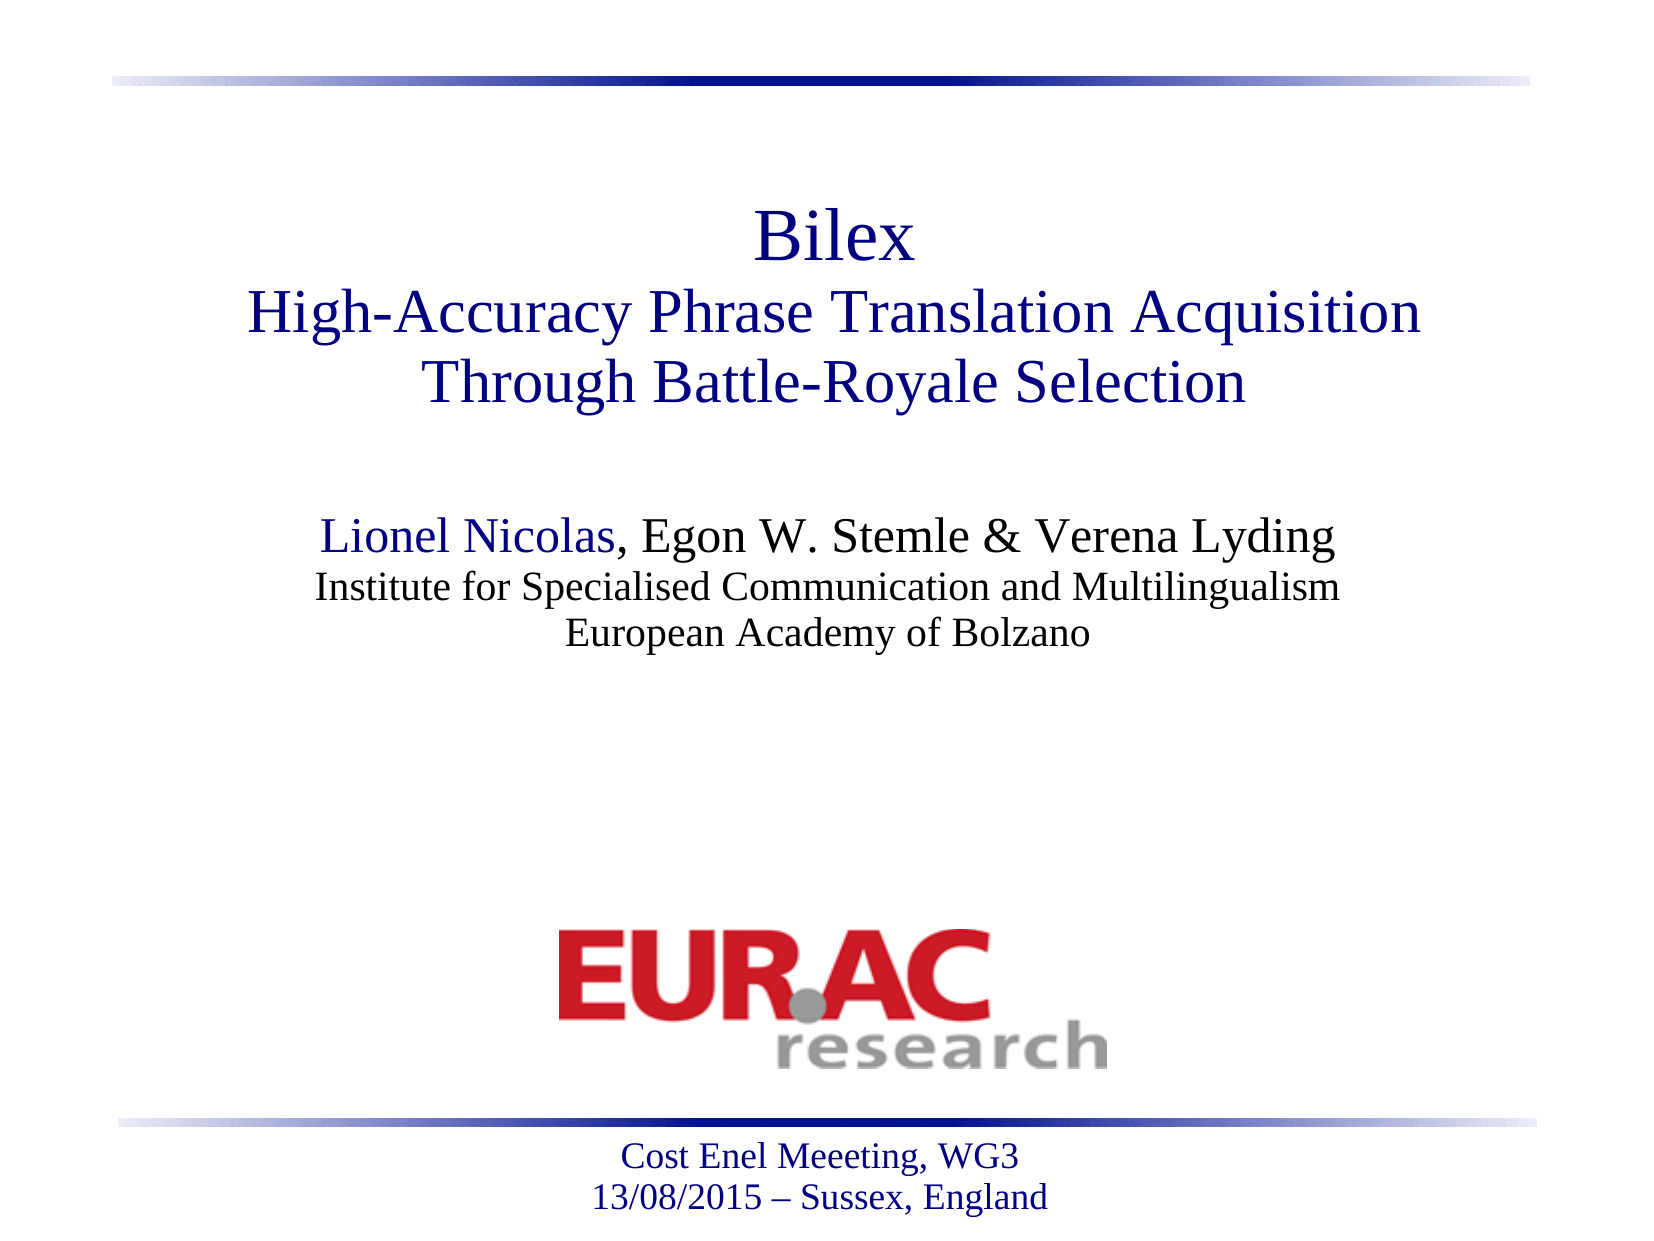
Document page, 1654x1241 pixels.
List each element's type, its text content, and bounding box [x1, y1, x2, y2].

picture [112, 76, 1530, 86]
text_box Bilex High-Accuracy Phrase Translation Acquisition Through Battle-Royale Selection [0, 186, 1654, 474]
text_box Cost Enel Meeeting, WG3 13/08/2015 – Sussex, England [576, 1128, 1081, 1234]
text_box Lionel Nicolas, Egon W. Stemle & Verena Lyding Institute for Specialised Communication and Multilingualism European Academy of Bolzano [186, 500, 1470, 760]
picture [118, 1118, 1537, 1128]
picture [559, 929, 1107, 1069]
